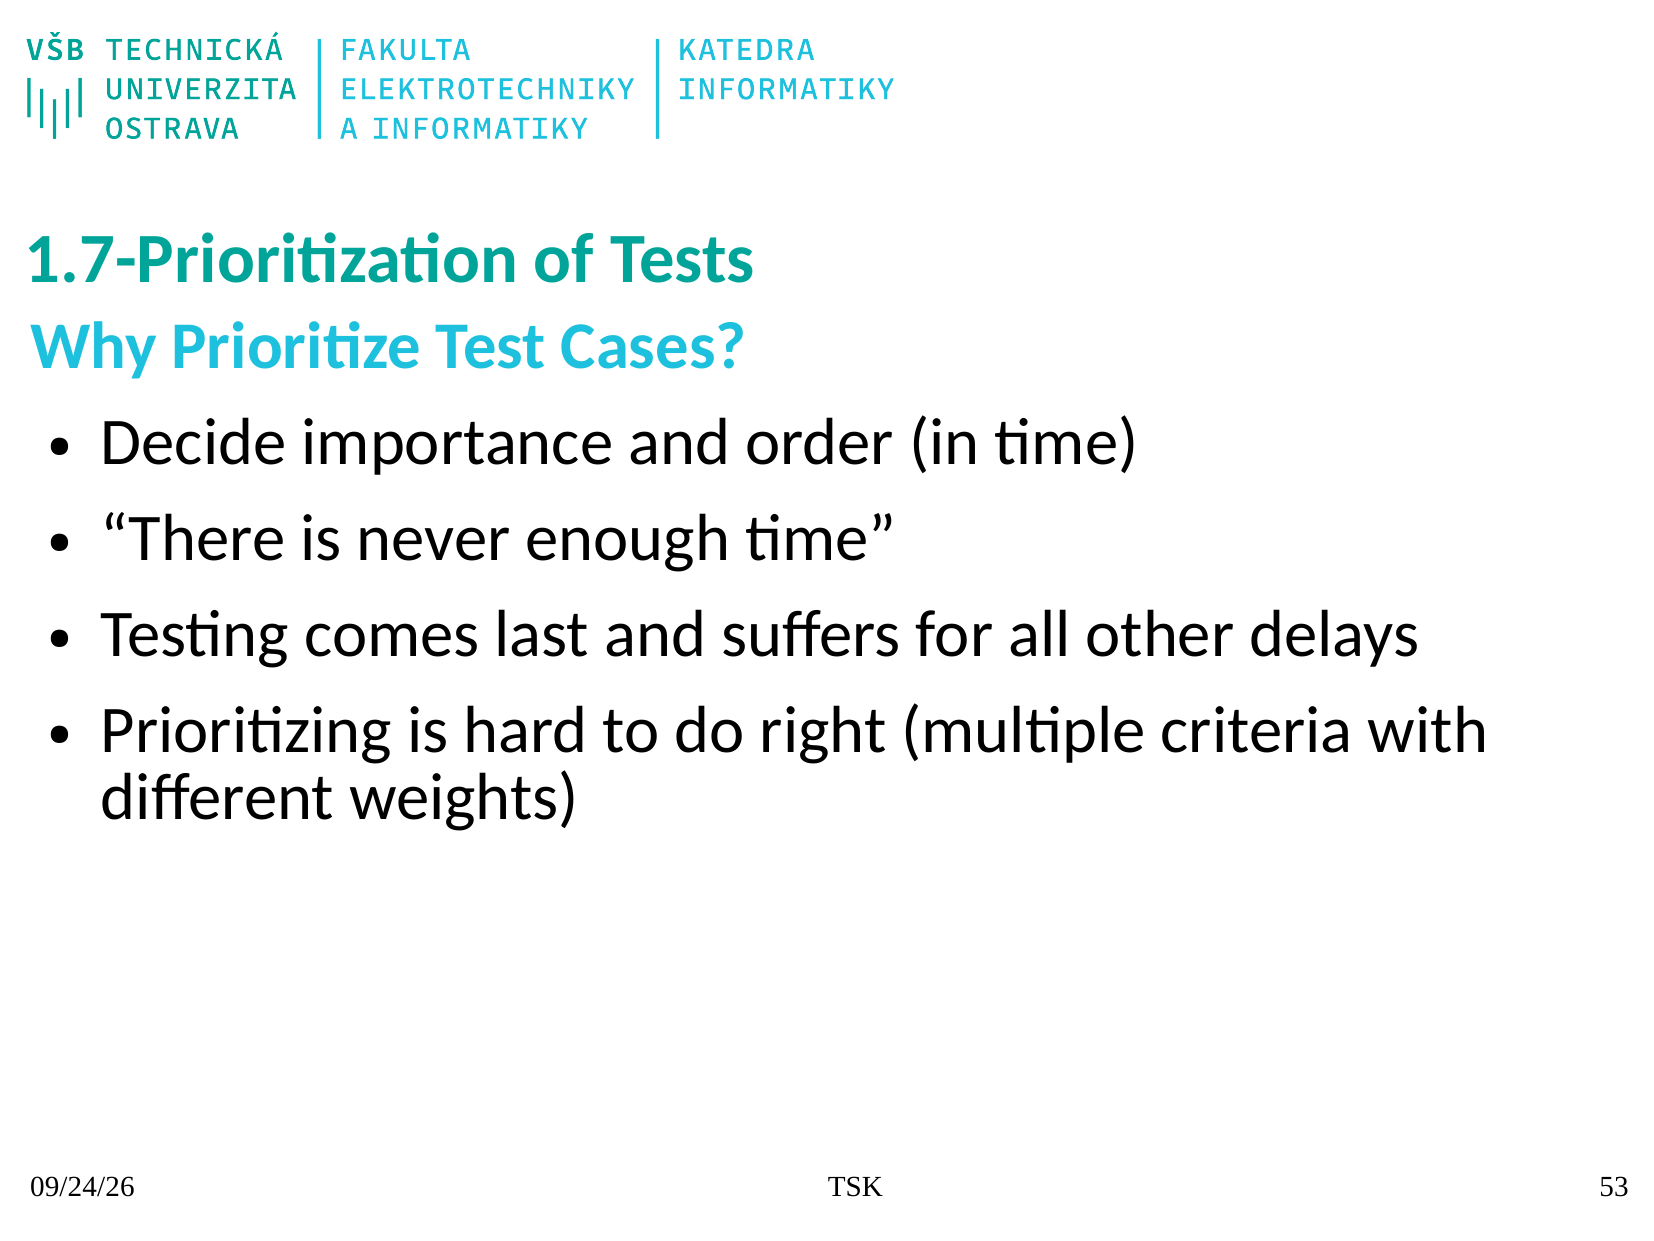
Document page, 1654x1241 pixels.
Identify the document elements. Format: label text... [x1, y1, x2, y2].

title 1.7-Prioritization of Tests [24, 169, 1629, 300]
list Why Prioritize Test Cases? Decide importance and order (in time) “There is never enough time” Testing comes last and suffers for all other delays Prioritizing is hard to do right (multiple criteria with different weights) [30, 318, 1629, 1146]
picture [26, 31, 894, 139]
